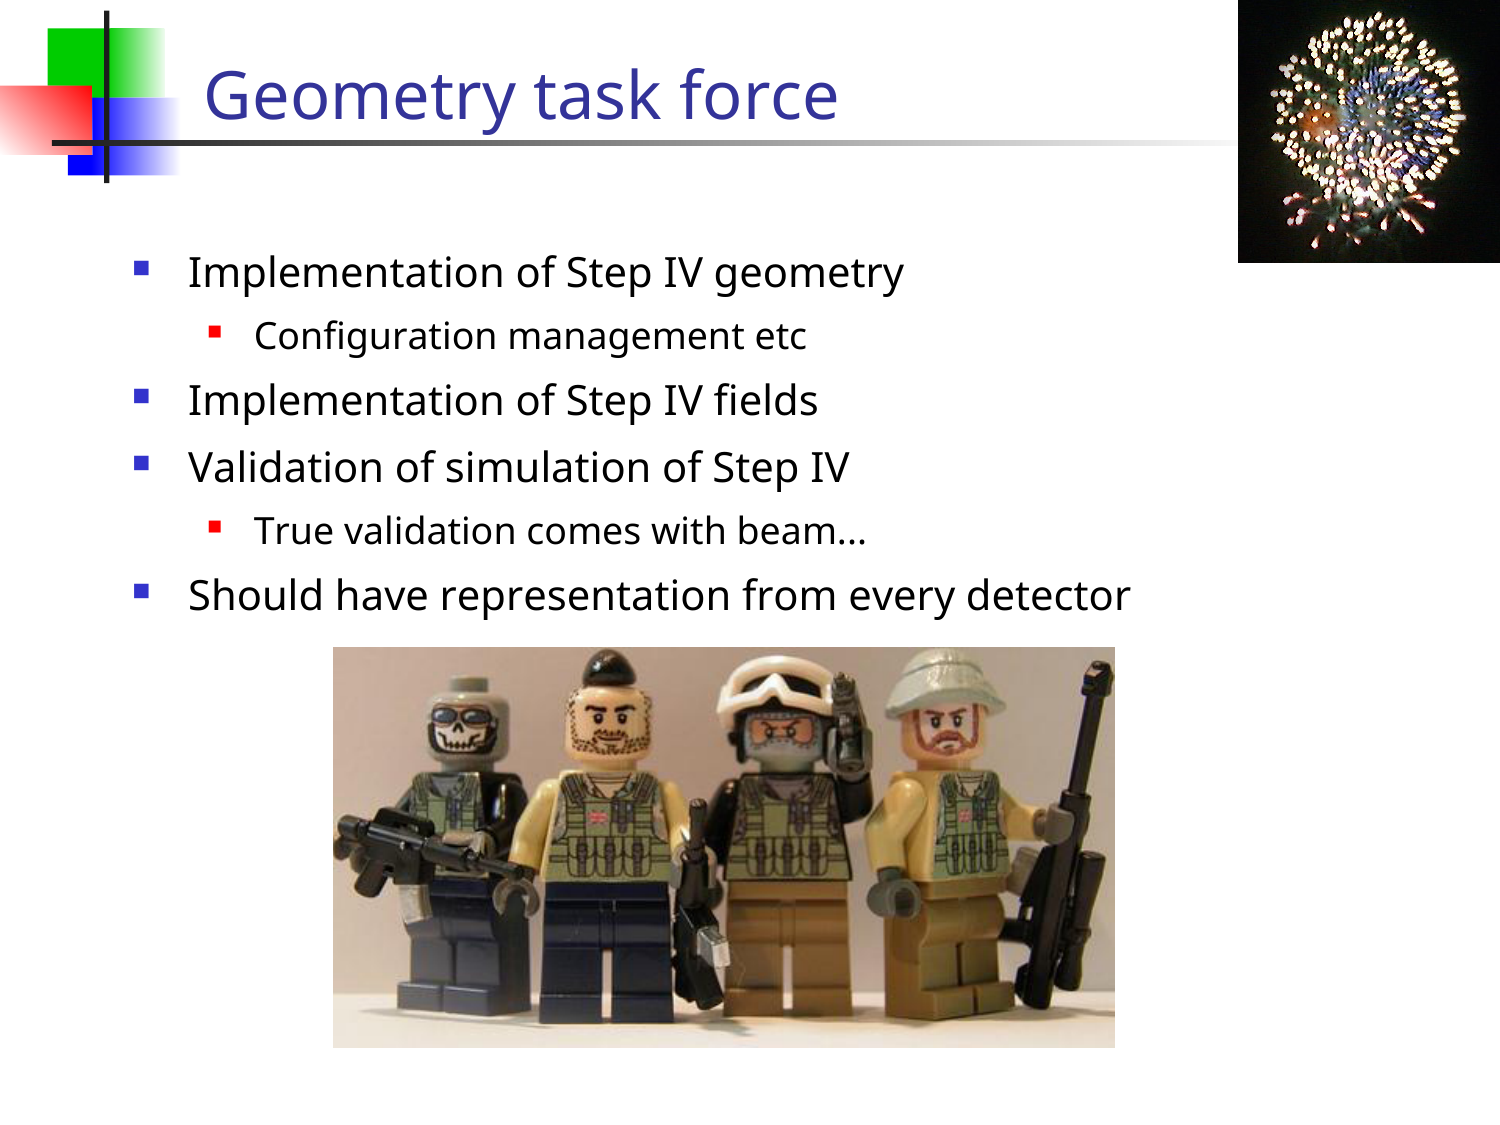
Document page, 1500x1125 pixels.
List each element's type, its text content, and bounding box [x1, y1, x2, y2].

list Implementation of Step IV geometry Configuration management etc Implementation of Step IV fields Validation of simulation of Step IV True validation comes with beam... Should have representation from every detector [117, 235, 1393, 623]
title Geometry task force [189, 0, 1238, 188]
picture [1238, 0, 1500, 263]
picture [333, 647, 1115, 1048]
